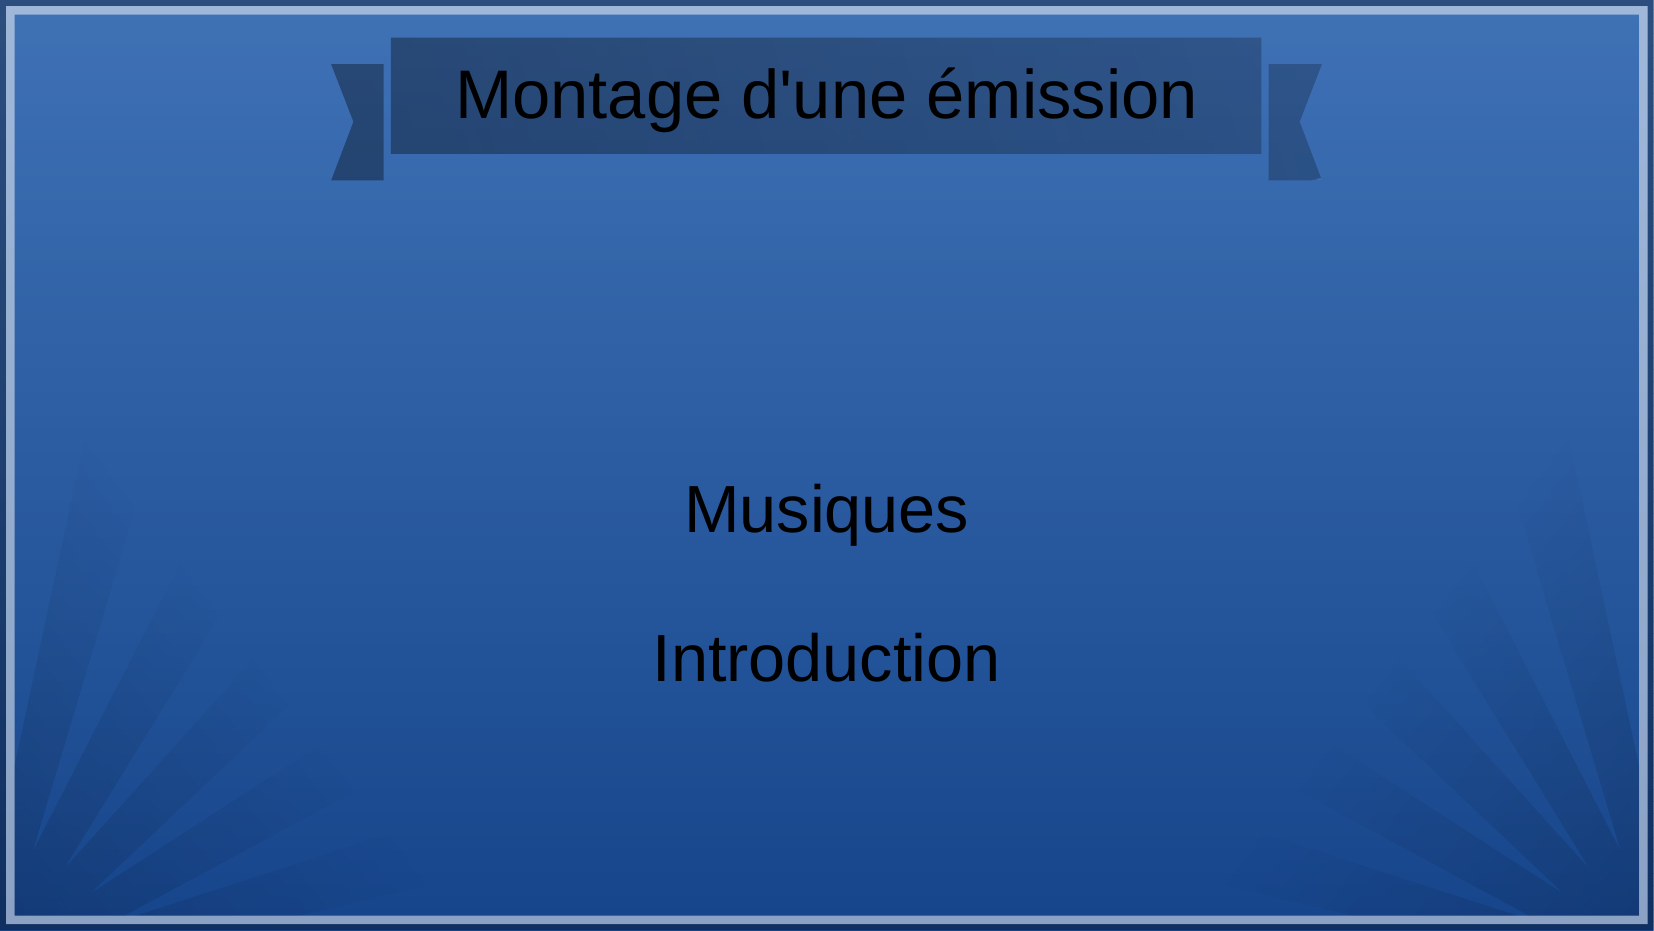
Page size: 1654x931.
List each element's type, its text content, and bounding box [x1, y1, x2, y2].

title Montage d'une émission [389, 35, 1264, 154]
subtitle Musiques Introduction [82, 224, 1571, 931]
